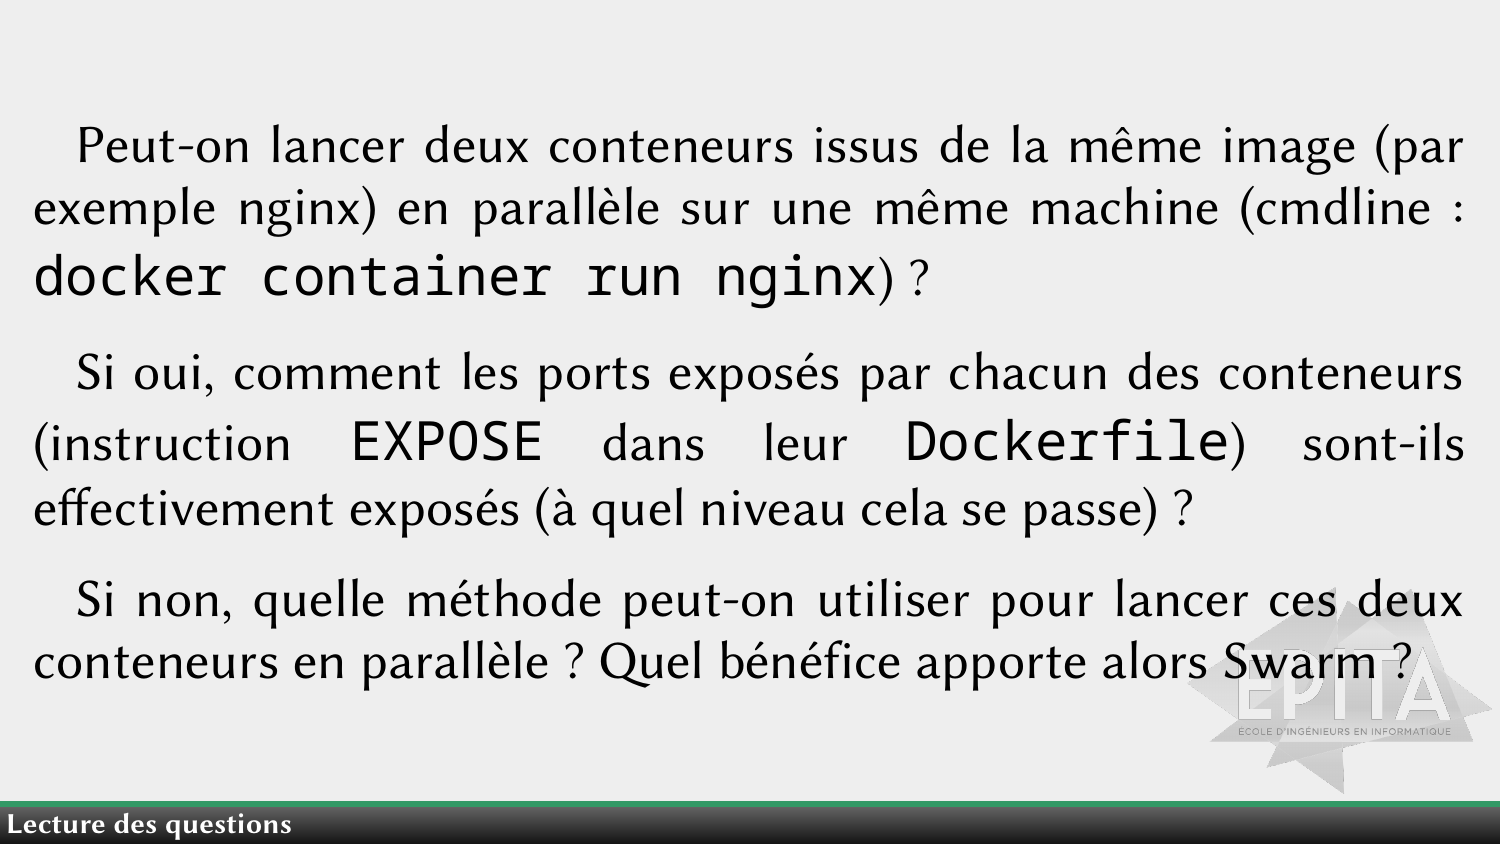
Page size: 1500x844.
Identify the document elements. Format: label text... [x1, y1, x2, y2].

picture [1187, 587, 1492, 794]
list Peut-on lancer deux conteneurs issus de la même image (par exemple nginx) en parallèle sur une même machine (cmdline : docker container run nginx) ? Si oui, comment les ports exposés par chacun des conteneurs (instruction EXPOSE dans leur Dockerfile) sont-ils effectivement exposés (à quel niveau cela se passe) ? Si non, quelle méthode peut-on utiliser pour lancer ces deux conteneurs en parallèle ? Quel bénéfice apporte alors Swarm ? [33, 23, 1467, 783]
title Lecture des questions [5, 801, 1075, 844]
